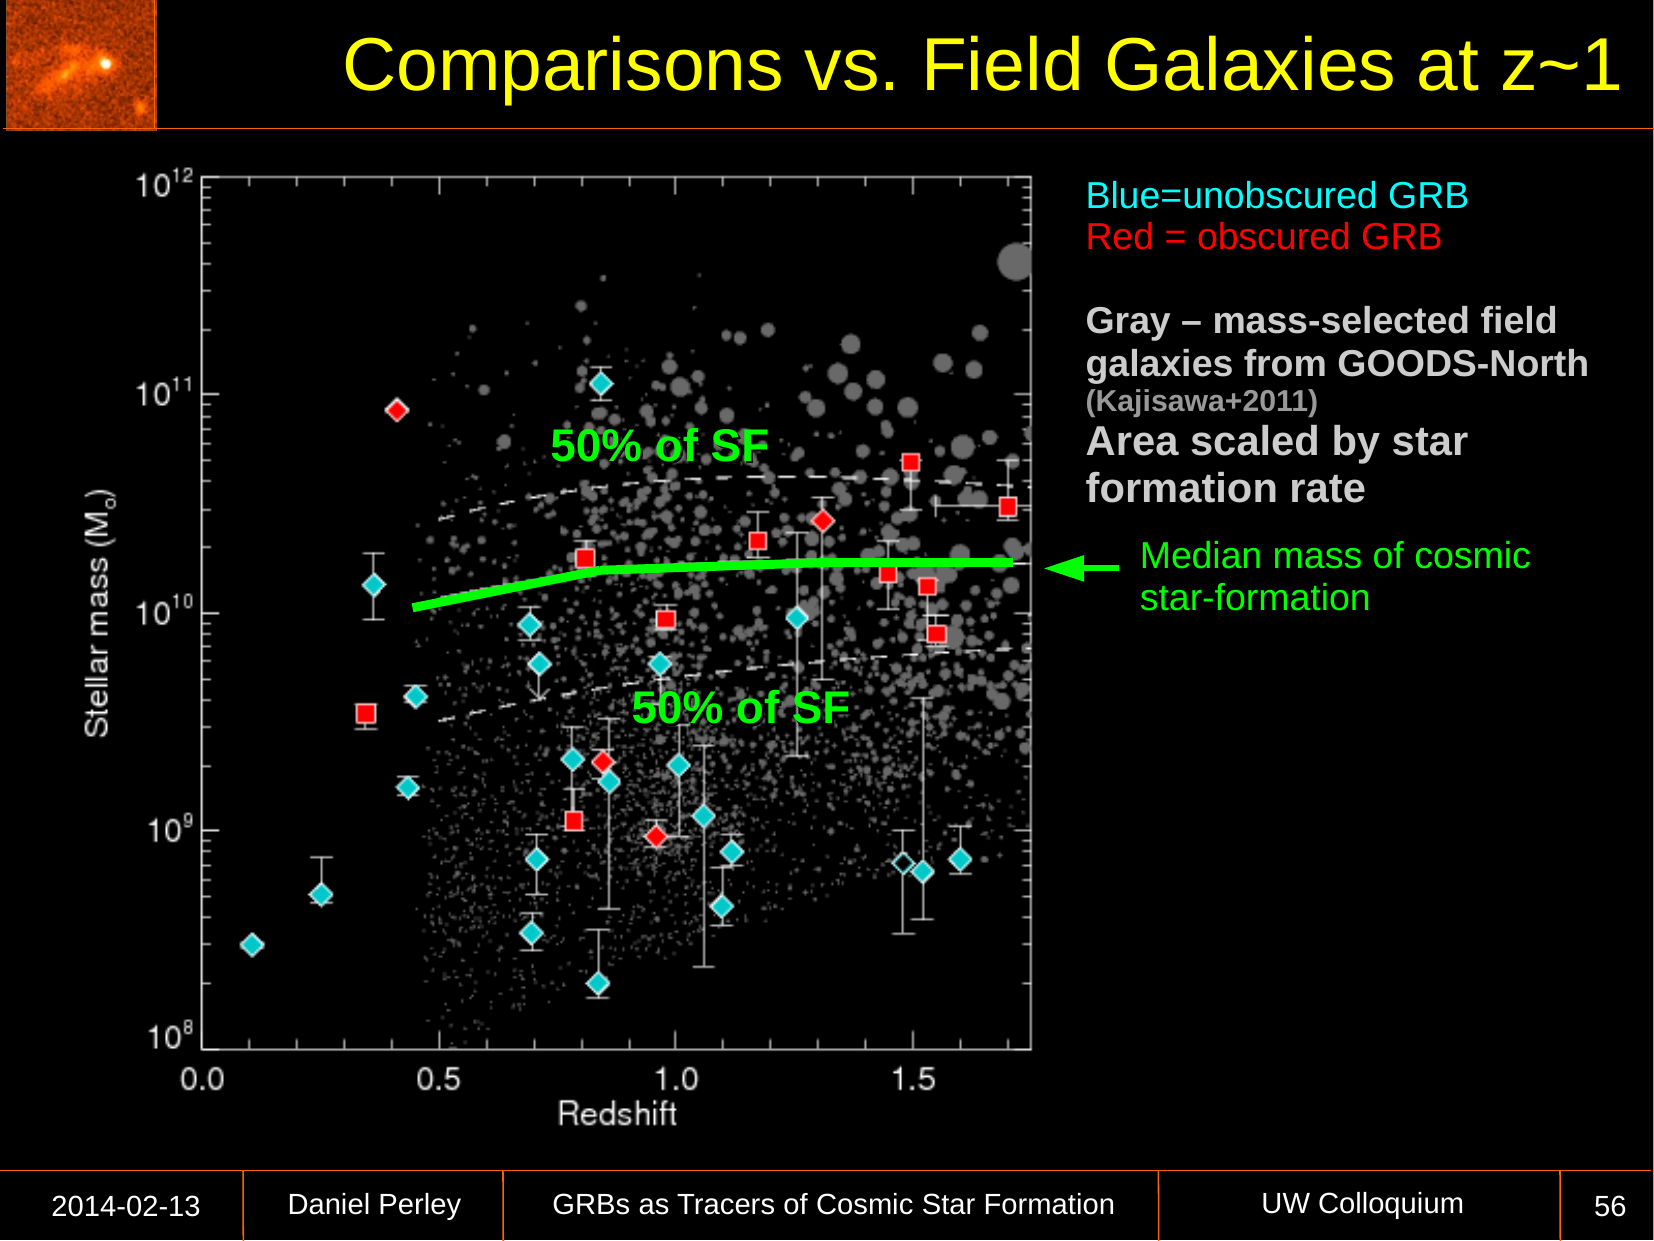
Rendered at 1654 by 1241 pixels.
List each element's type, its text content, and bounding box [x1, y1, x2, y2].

text_box 50% of SF [532, 409, 833, 482]
text_box Median mass of cosmic star-formation [1125, 526, 1562, 626]
picture [7, 0, 154, 128]
text_box 50% of SF [613, 671, 914, 745]
picture [75, 162, 1051, 1138]
title Comparisons vs. Field Galaxies at z~1 [187, 21, 1624, 108]
text_box Blue=unobscured GRB Red = obscured GRB Gray – mass-selected field galaxies from GOODS-North (Kajisawa+2011) Area scaled by star formation rate [1067, 163, 1613, 522]
